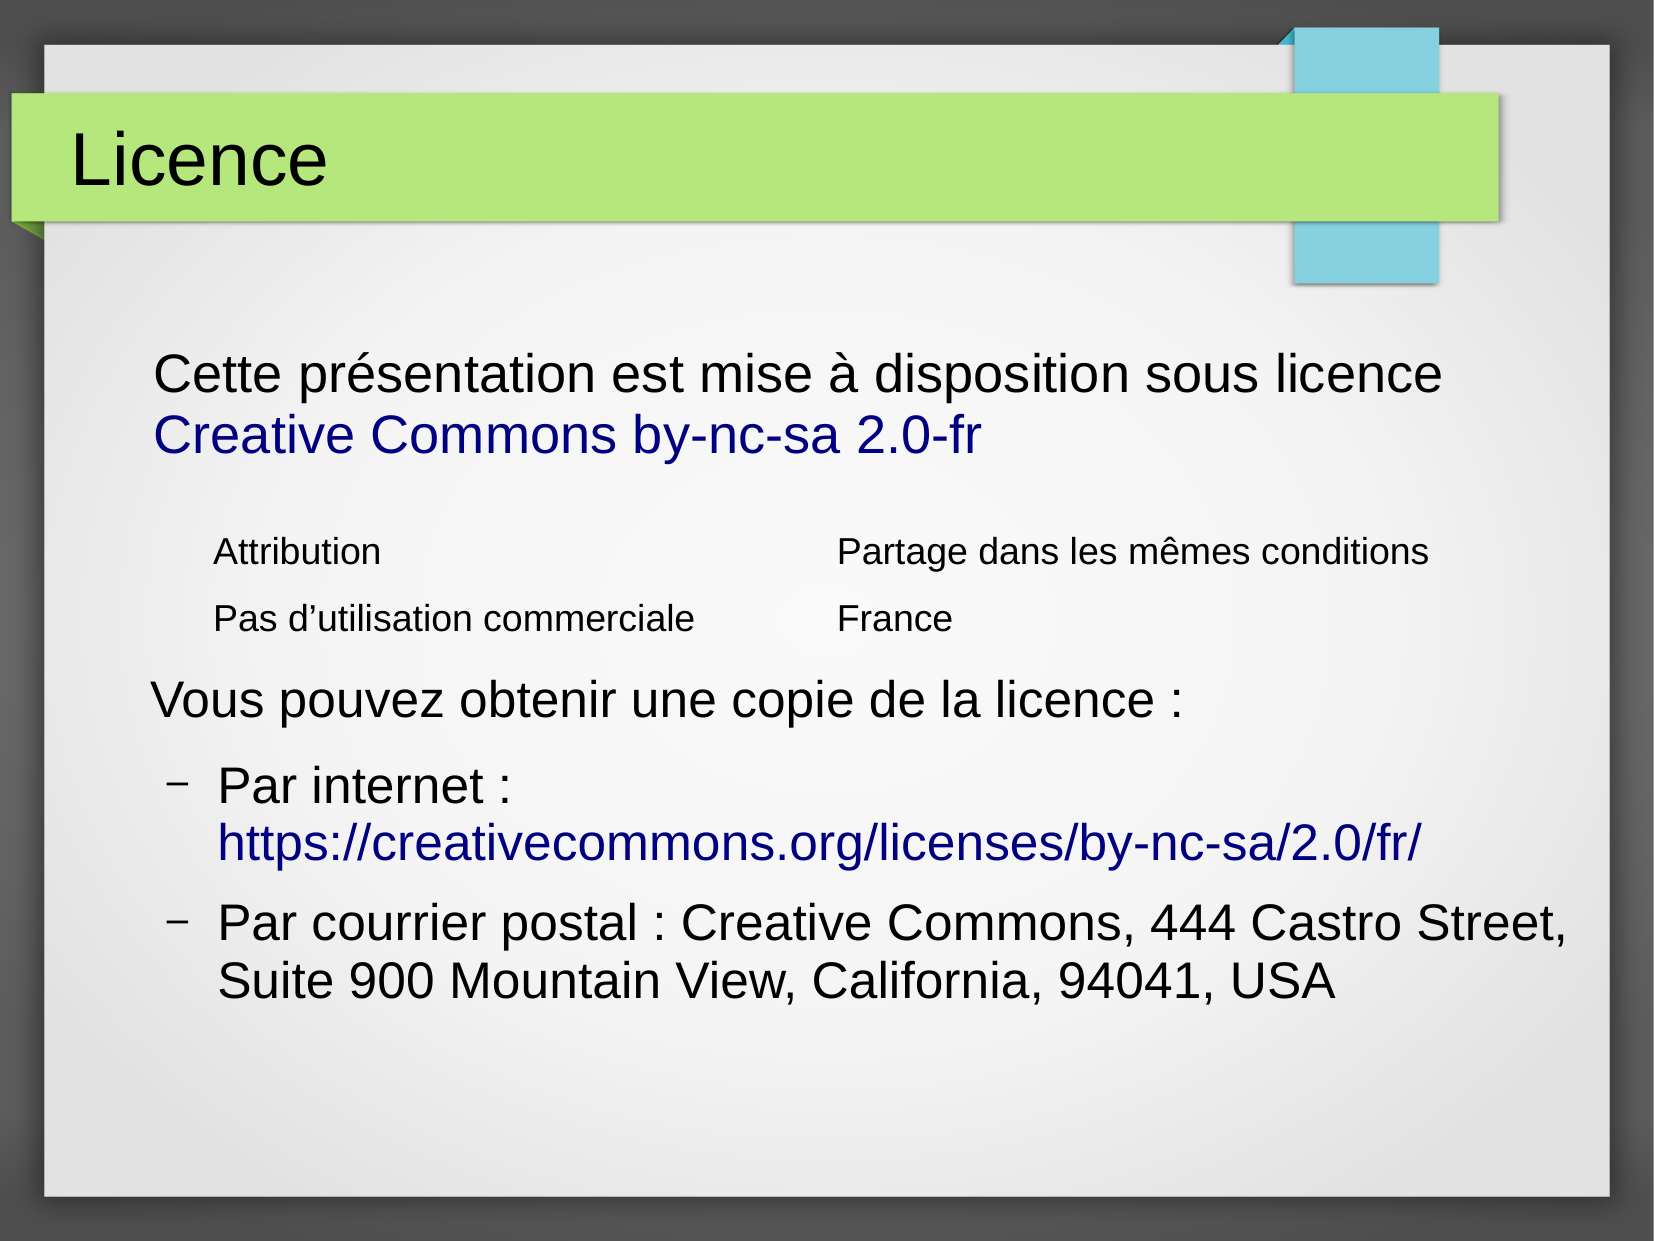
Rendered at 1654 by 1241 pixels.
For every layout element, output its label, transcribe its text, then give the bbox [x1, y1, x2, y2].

picture [0, 0, 1654, 1241]
list Vous pouvez obtenir une copie de la licence : Par internet : https://creativecommons.org/licenses/by-nc-sa/2.0/fr/ Par courrier postal : Creative Commons, 444 Castro Street, Suite 900 Mountain View, California, 94041, USA [82, 670, 1571, 1015]
table_header Partage dans les mêmes conditions [822, 523, 1446, 590]
list Cette présentation est mise à disposition sous licence Creative Commons by-nc-sa 2.0-fr [82, 343, 1538, 670]
table_header Attribution [198, 523, 822, 590]
table_cell France [822, 590, 1446, 658]
title Licence [70, 106, 1229, 213]
table_cell Pas d’utilisation commerciale [198, 590, 822, 658]
